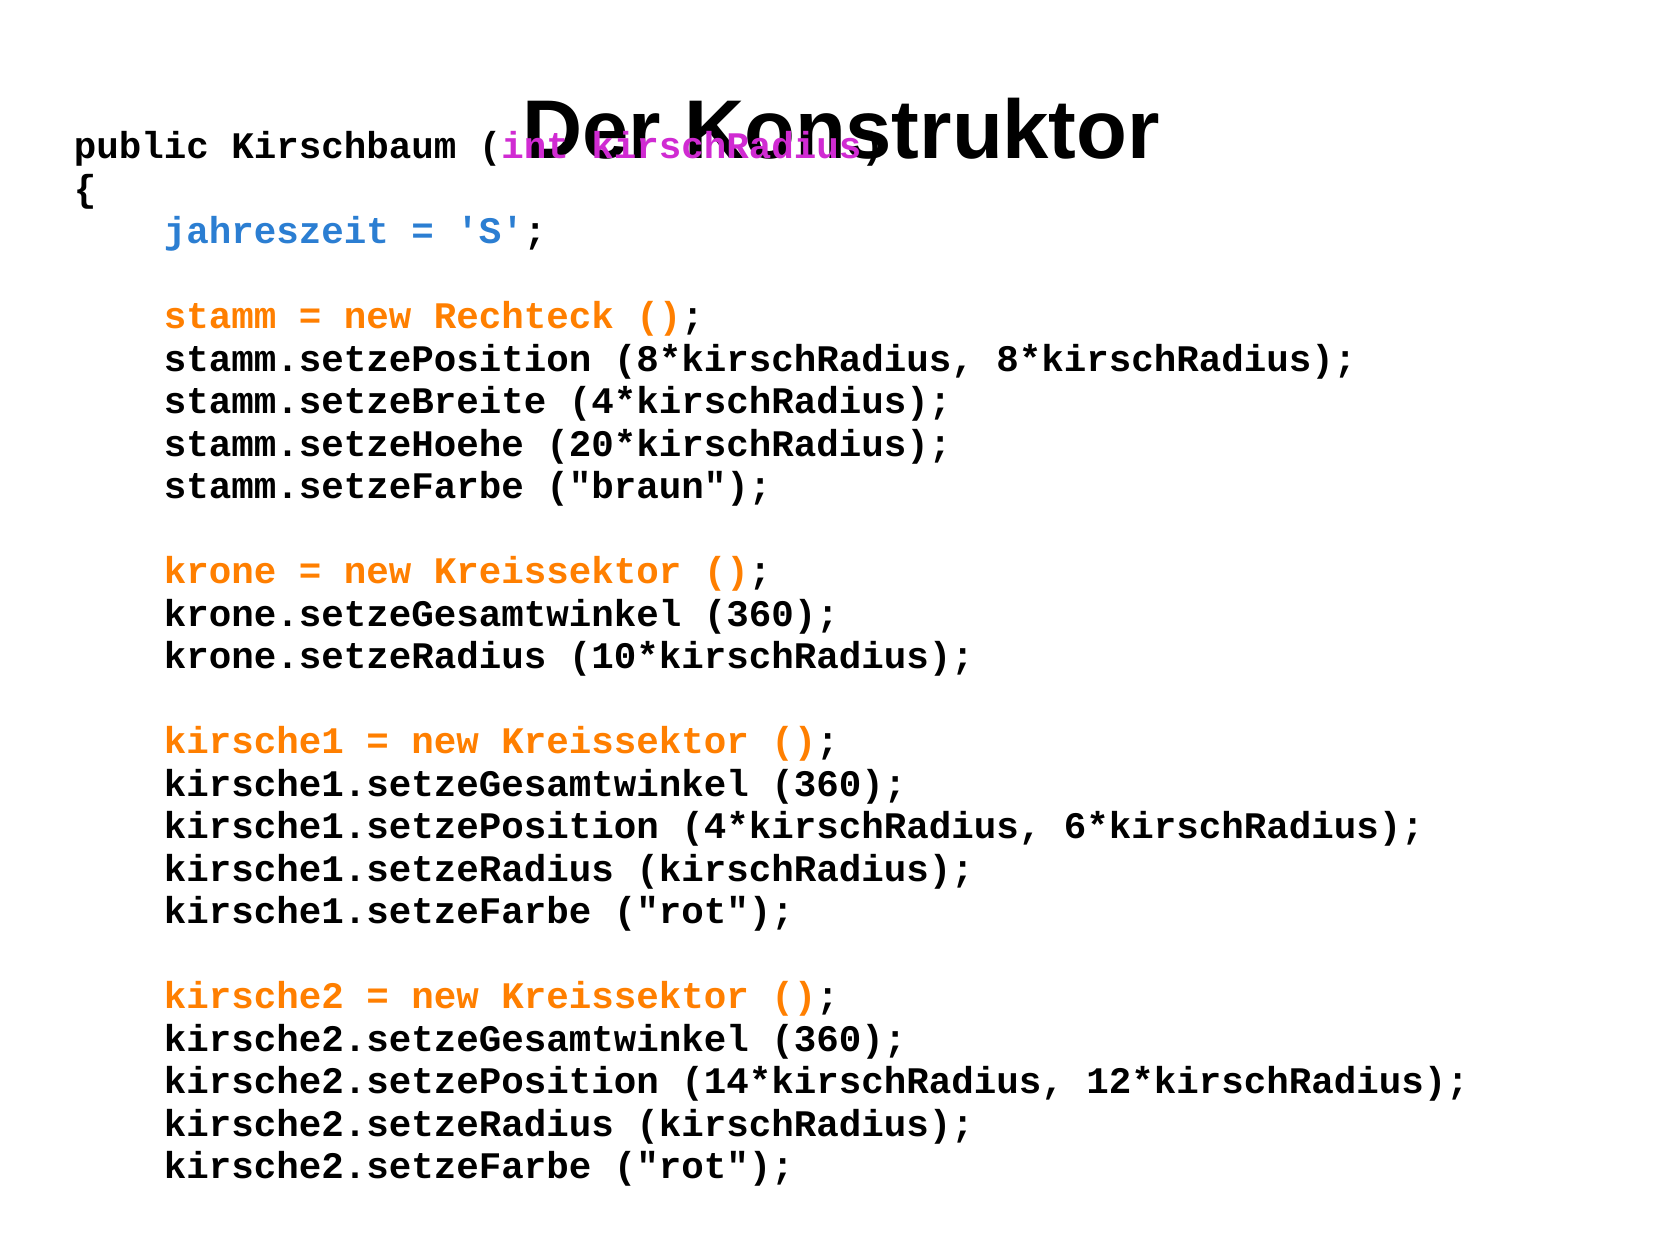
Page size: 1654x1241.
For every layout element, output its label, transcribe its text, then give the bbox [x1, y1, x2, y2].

text_box Der Konstruktor [88, 29, 1595, 119]
text_box public Kirschbaum (int kirschRadius) { jahreszeit = 'S'; stamm = new Rechteck (); stamm.setzePosition (8*kirschRadius, 8*kirschRadius); stamm.setzeBreite (4*kirschRadius); stamm.setzeHoehe (20*kirschRadius); stamm.setzeFarbe ("braun"); krone = new Kreissektor (); krone.setzeGesamtwinkel (360); krone.setzeRadius (10*kirschRadius); kirsche1 = new Kreissektor (); kirsche1.setzeGesamtwinkel (360); kirsche1.setzePosition (4*kirschRadius, 6*kirschRadius); kirsche1.setzeRadius (kirschRadius); kirsche1.setzeFarbe ("rot"); kirsche2 = new Kreissektor (); kirsche2.setzeGesamtwinkel (360); kirsche2.setzePosition (14*kirschRadius, 12*kirschRadius); kirsche2.setzeRadius (kirschRadius); kirsche2.setzeFarbe ("rot"); [59, 119, 1625, 1241]
